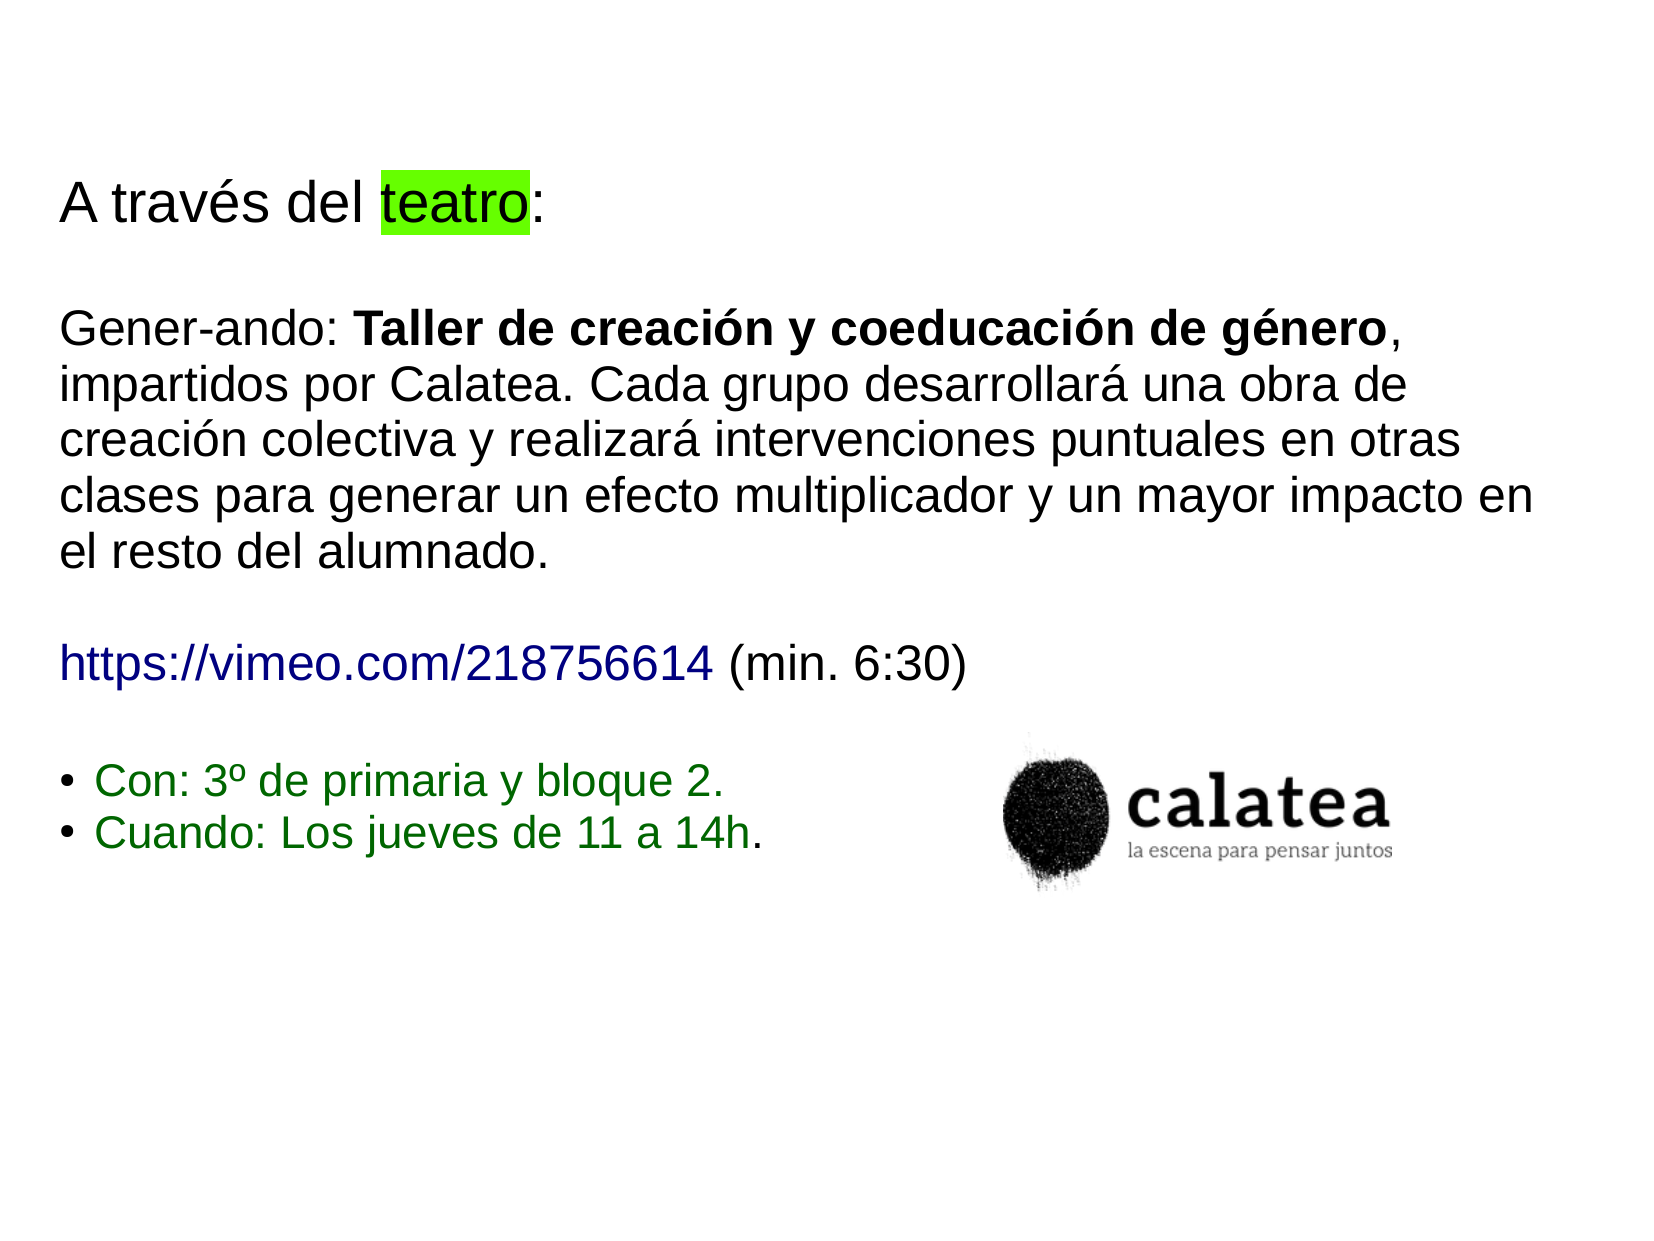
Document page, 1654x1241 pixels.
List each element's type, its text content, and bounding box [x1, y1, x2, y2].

subtitle A través del teatro: Gener-ando: Taller de creación y coeducación de género, impartidos por Calatea. Cada grupo desarrollará una obra de creación colectiva y realizará intervenciones puntuales en otras clases para generar un efecto multiplicador y un mayor impacto en el resto del alumnado. https://vimeo.com/218756614 (min. 6:30) Con: 3º de primaria y bloque 2. Cuando: Los jueves de 11 a 14h. [59, 28, 1548, 1075]
picture [1003, 732, 1392, 898]
